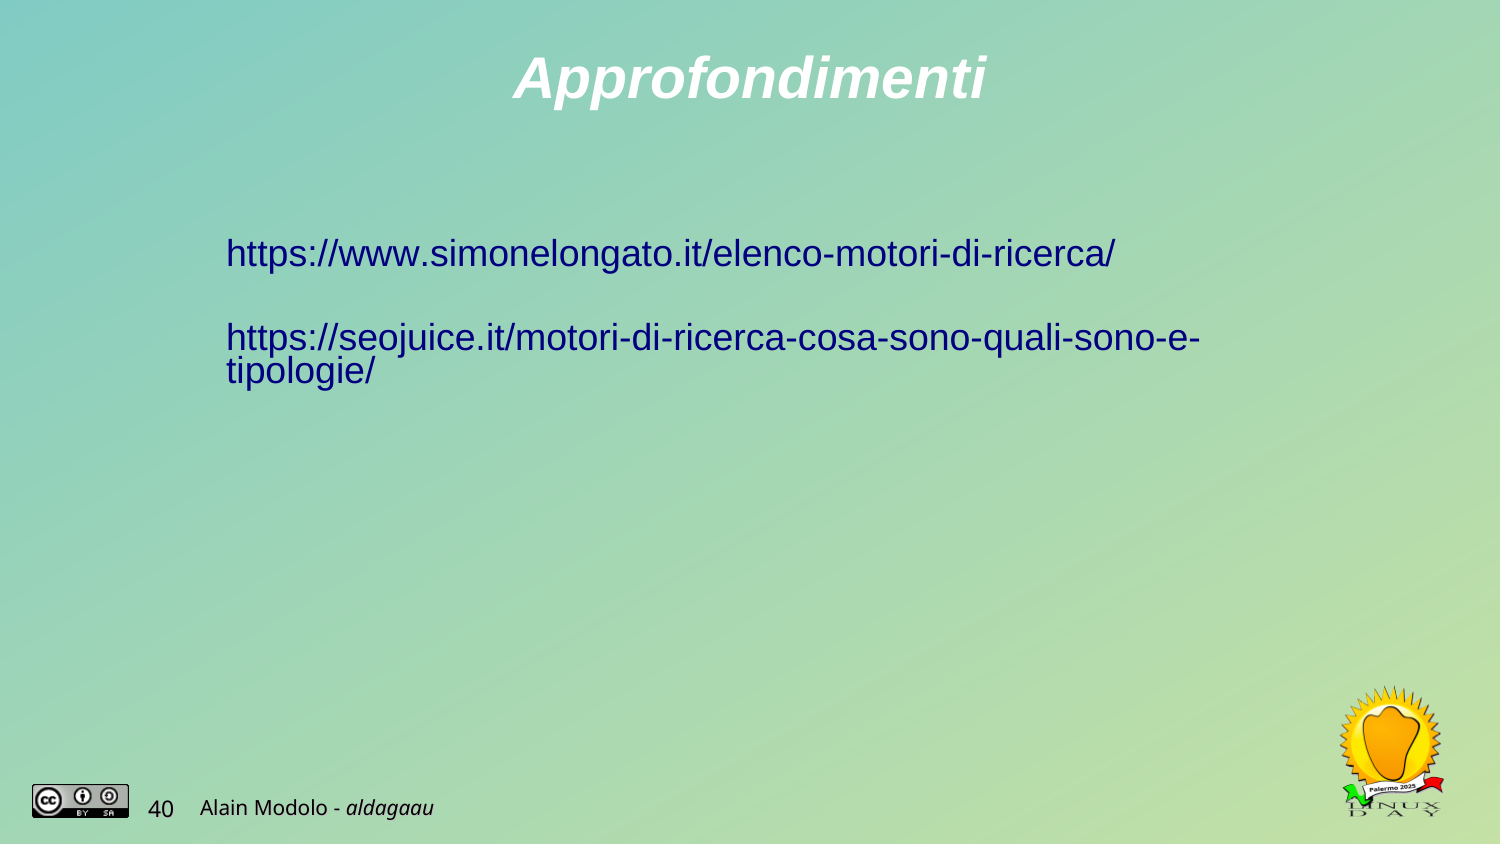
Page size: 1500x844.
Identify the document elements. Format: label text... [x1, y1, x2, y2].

text_box https://www.simonelongato.it/elenco-motori-di-ricerca/ https://seojuice.it/motori-di-ricerca-cosa-sono-quali-sono-e-tipologie/ [190, 231, 1211, 562]
title Approfondimenti [292, 29, 1208, 128]
picture [1233, 670, 1500, 844]
picture [32, 784, 129, 818]
